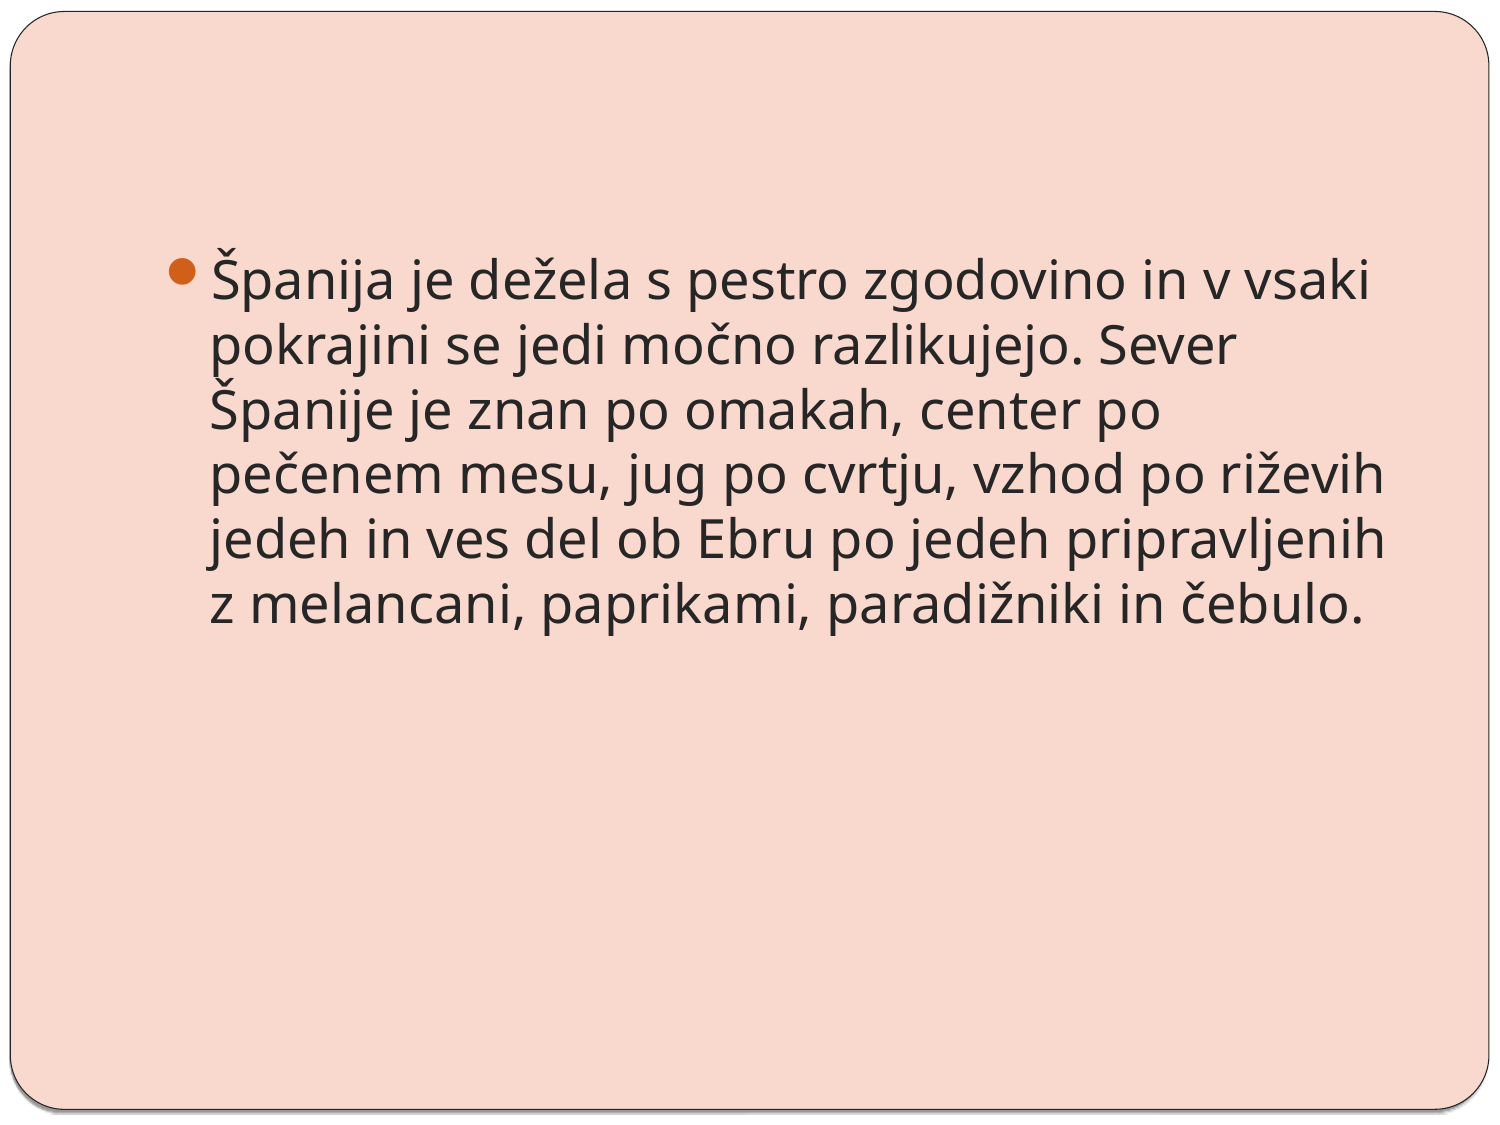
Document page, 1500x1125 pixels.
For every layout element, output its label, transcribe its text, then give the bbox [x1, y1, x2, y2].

list Španija je dežela s pestro zgodovino in v vsaki pokrajini se jedi močno razlikujejo. Sever Španije je znan po omakah, center po pečenem mesu, jug po cvrtju, vzhod po riževih jedeh in ves del ob Ebru po jedeh pripravljenih z melancani, paprikami, paradižniki in čebulo. [150, 237, 1425, 988]
